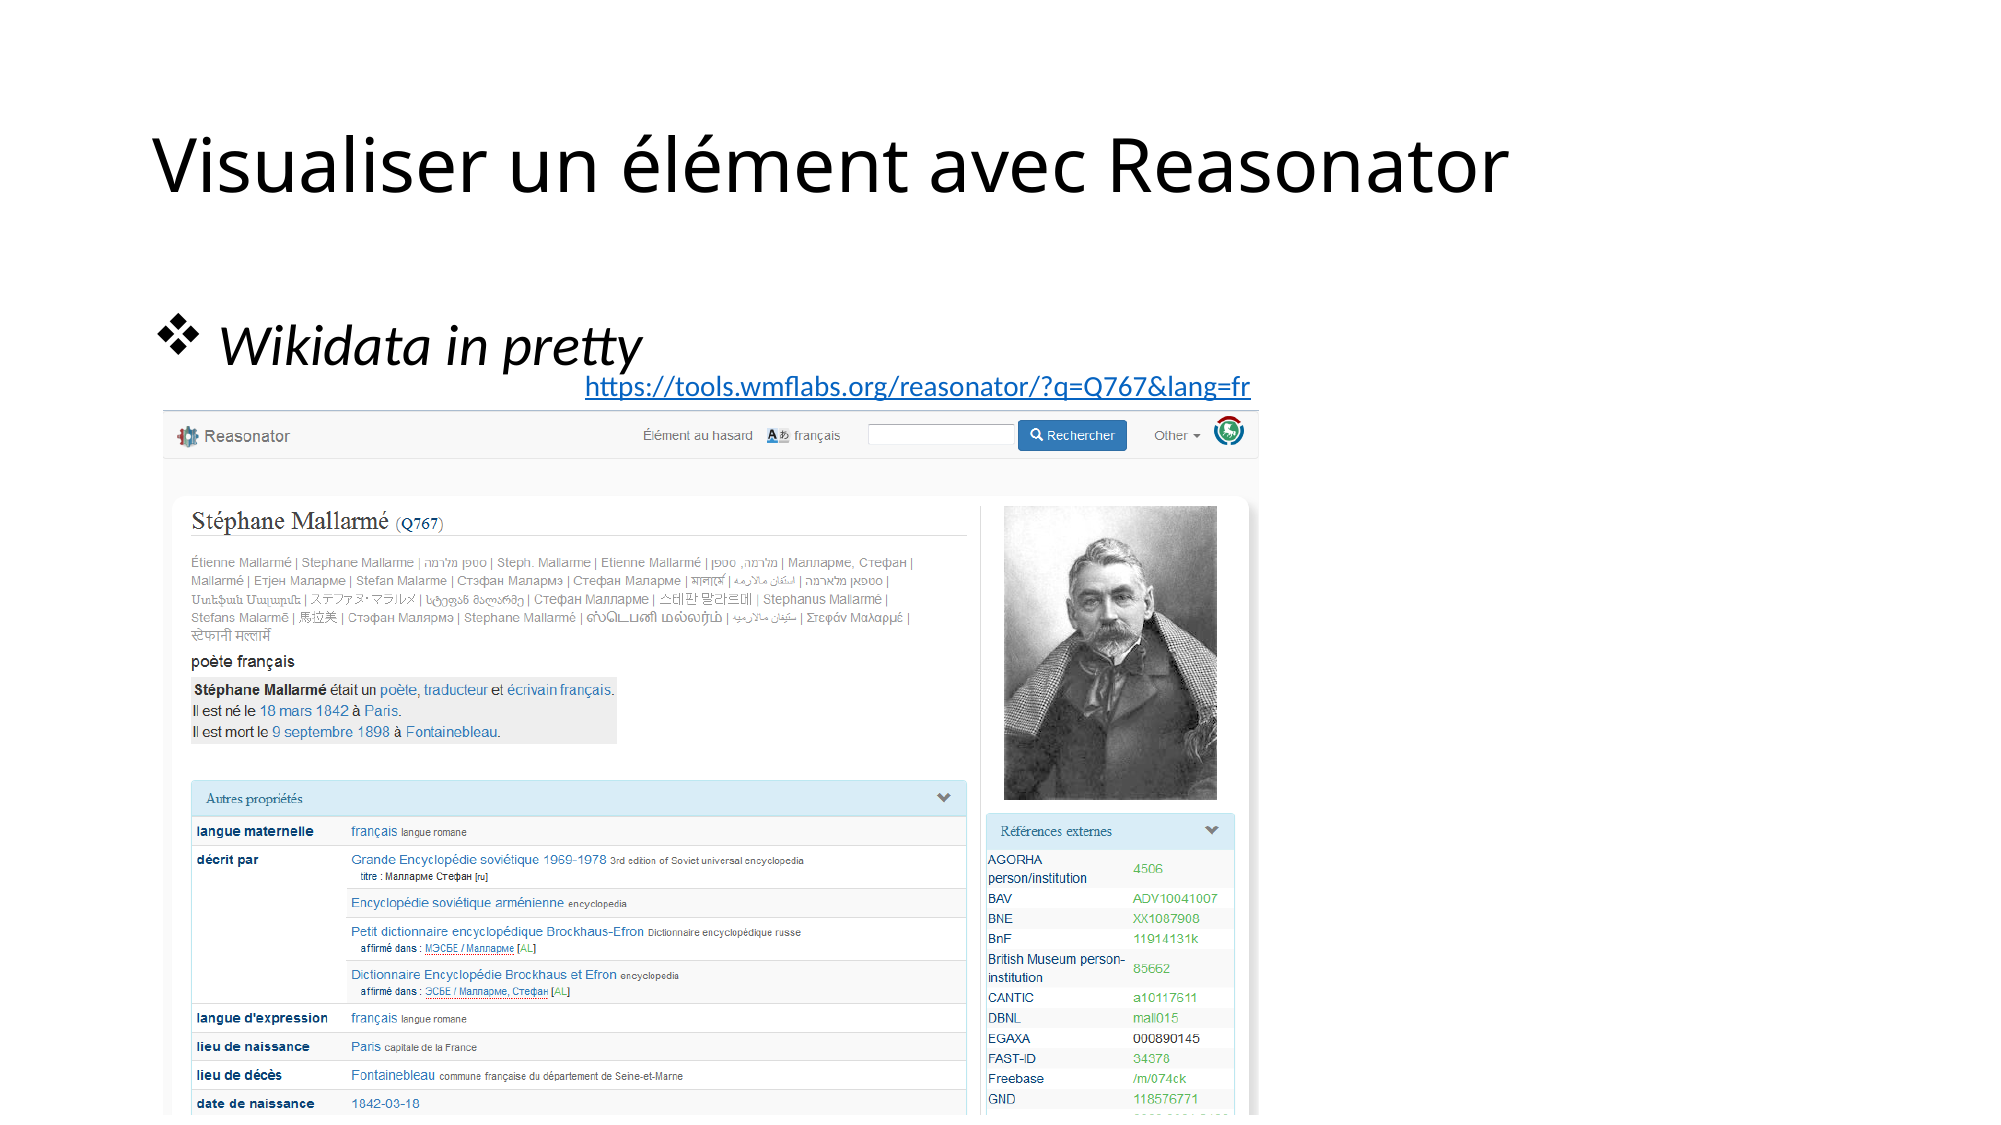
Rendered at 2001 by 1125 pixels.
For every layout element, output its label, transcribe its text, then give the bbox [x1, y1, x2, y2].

list Wikidata in pretty [137, 299, 1648, 866]
text_box https://tools.wmflabs.org/reasonator/?q=Q767&lang=fr [570, 359, 1361, 410]
picture [163, 410, 1259, 1115]
title Visualiser un élément avec Reasonator [137, 59, 1863, 278]
